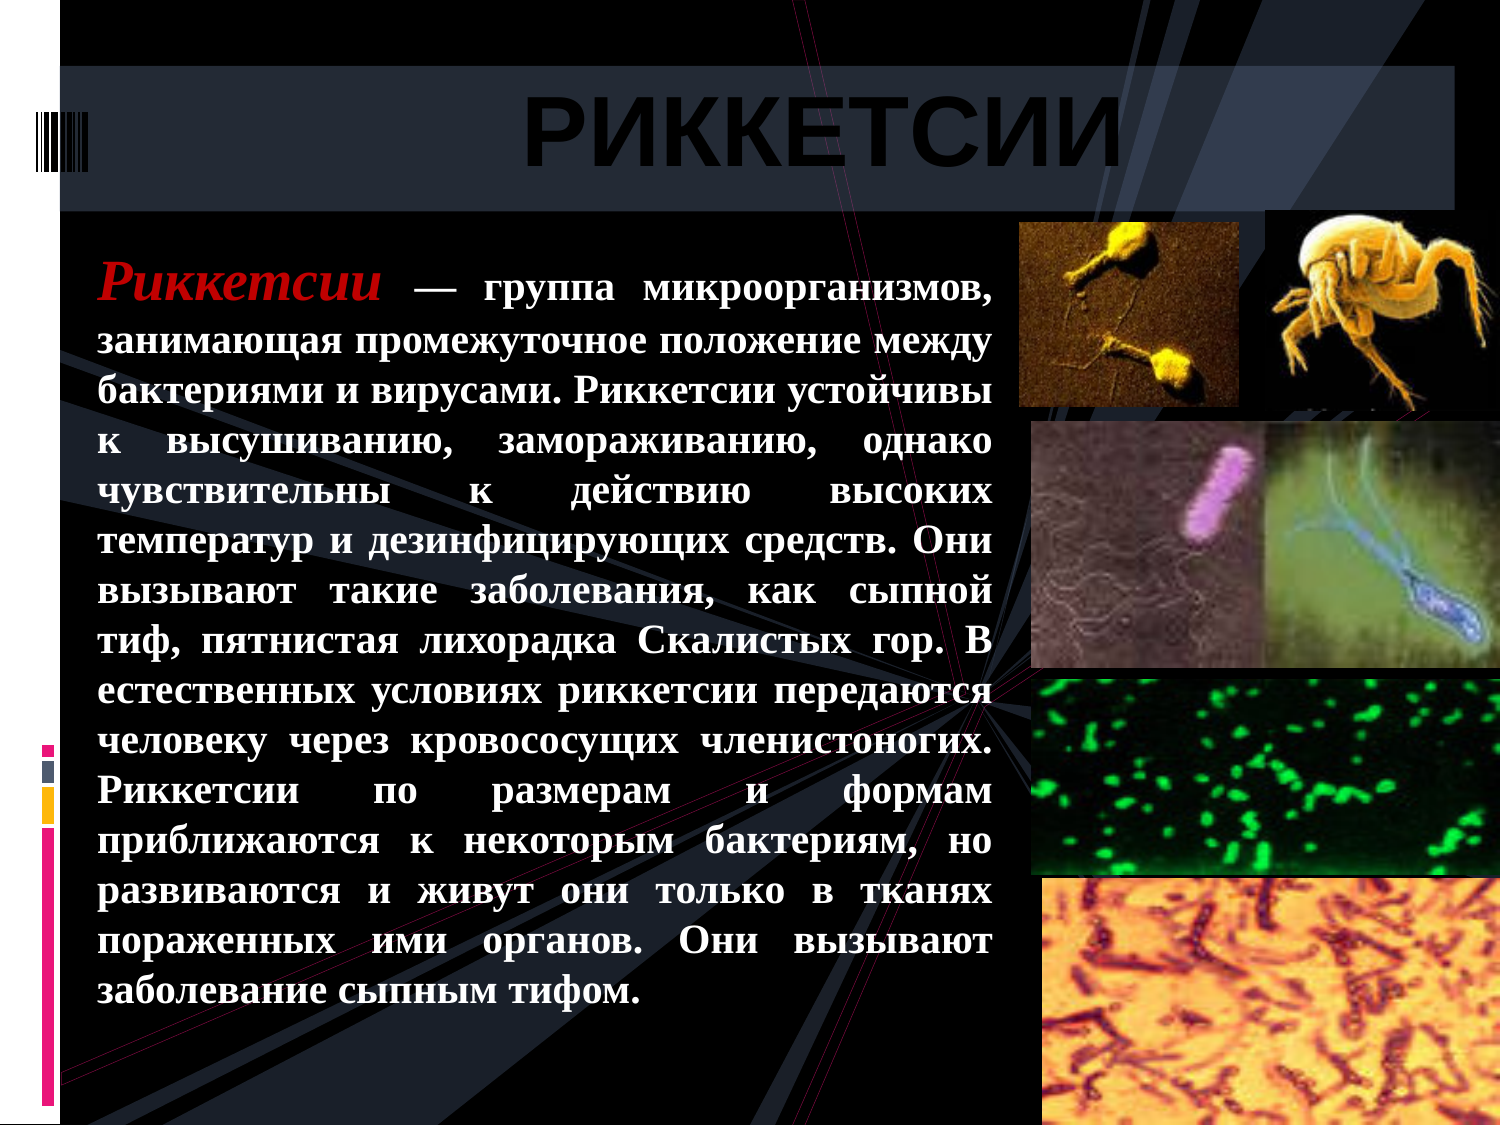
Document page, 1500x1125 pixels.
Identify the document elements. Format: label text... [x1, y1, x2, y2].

picture [1042, 878, 1500, 1125]
picture [1019, 222, 1239, 408]
text_box Риккетсии [507, 59, 1142, 194]
picture [1031, 679, 1500, 875]
picture [1031, 421, 1500, 668]
text_box Риккетсии — группа микроорганизмов, занимающая промежуточное положение между бактериями и вирусами. Риккетсии устойчивы к высушиванию, замораживанию, однако чувствительны к действию высоких температур и дезинфицирующих средств. Они вызывают такие заболевания, как сыпной тиф, пятнистая лихорадка Скалистых гор. В естественных условиях риккетсии передаются человеку через кровососущих членистоногих. Риккетсии по размерам и формам приближаются к некоторым бактериям, но развиваются и живут они только в тканях пораженных ими органов. Они вызывают заболевание сыпным тифом. [82, 234, 1008, 1088]
picture [1265, 210, 1500, 411]
